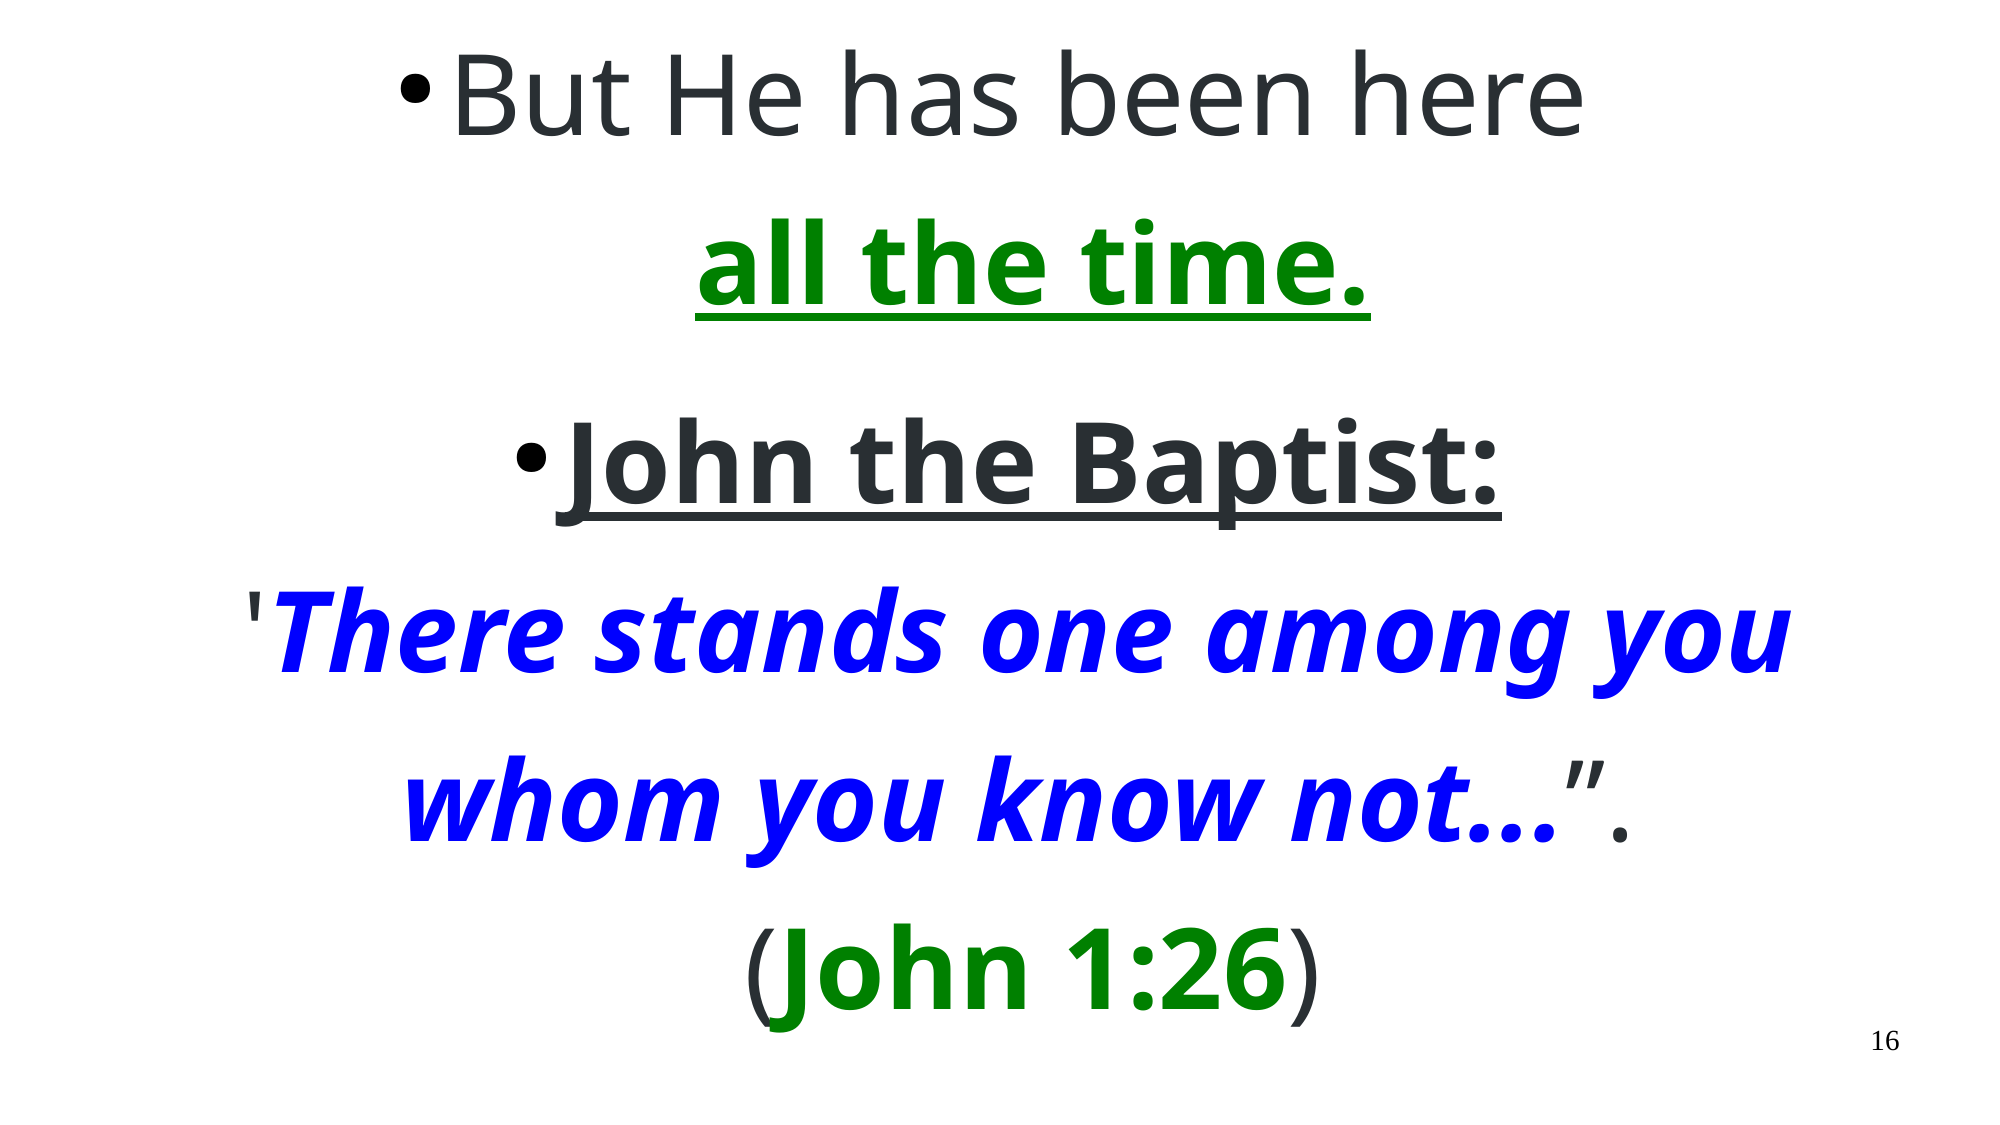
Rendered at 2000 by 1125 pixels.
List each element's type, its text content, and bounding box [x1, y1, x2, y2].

list But He has been here all the time. John the Baptist: 'There stands one among you whom you know not...”. (John 1:26) [0, 0, 1996, 1123]
